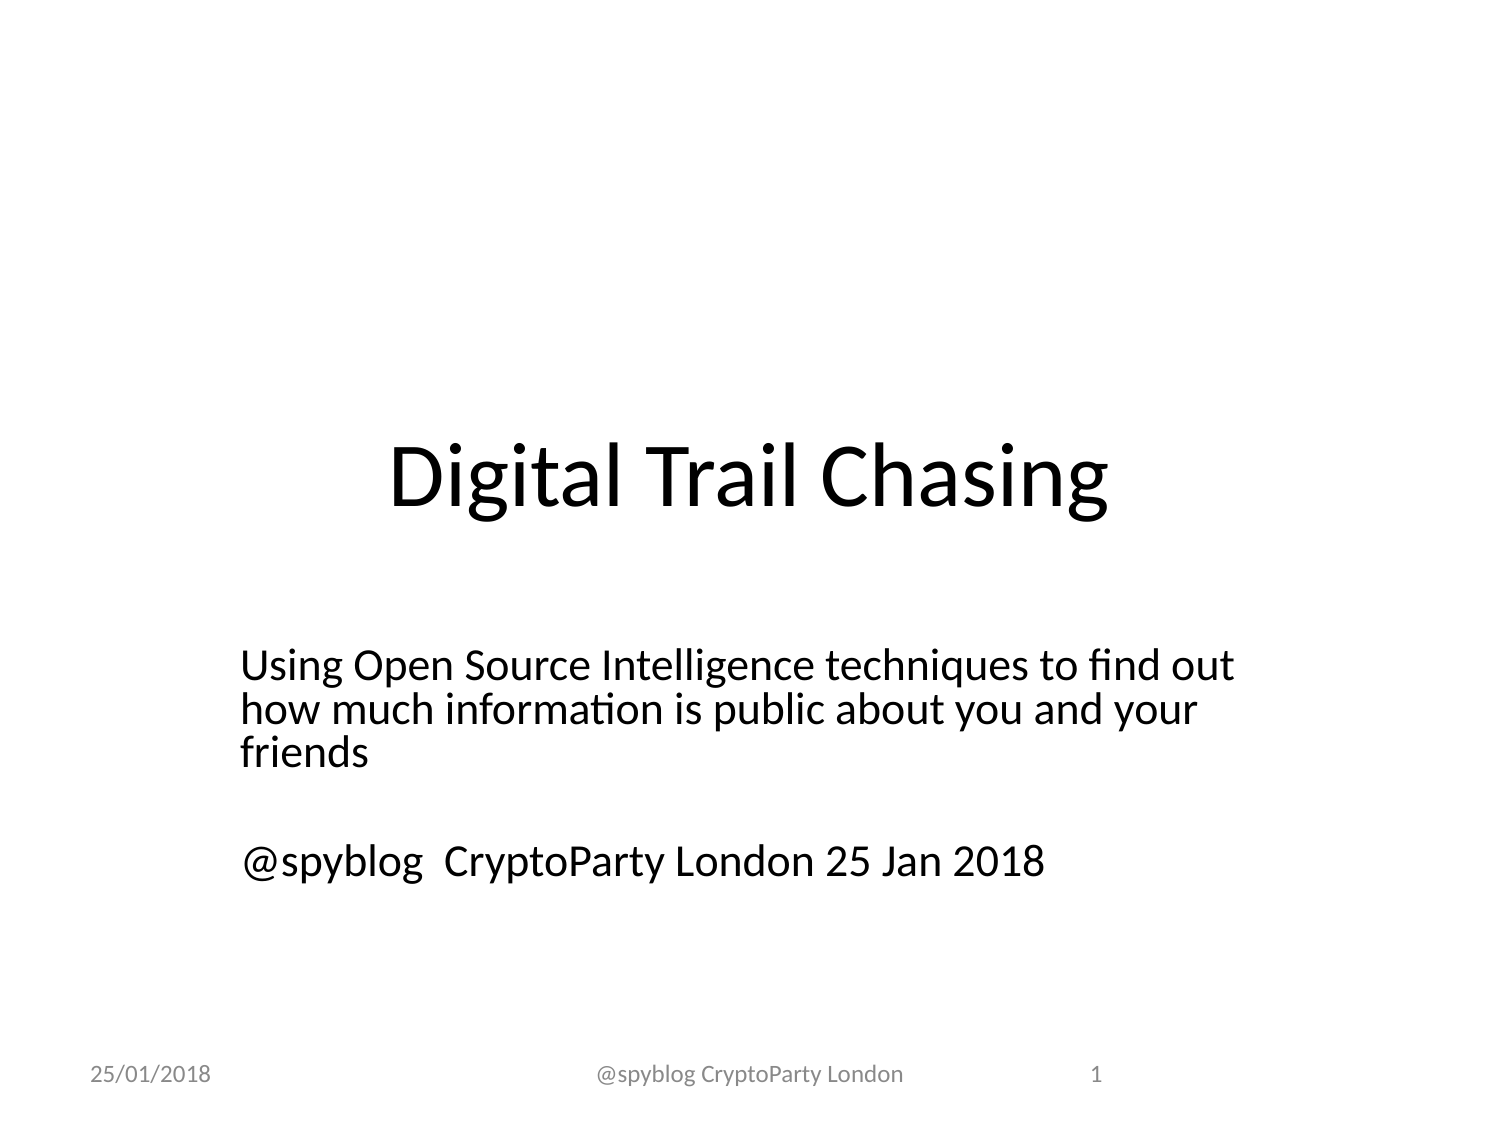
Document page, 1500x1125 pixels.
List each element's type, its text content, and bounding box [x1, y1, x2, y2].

text_box 25/01/2018 [75, 1042, 426, 1103]
subtitle Using Open Source Intelligence techniques to find out how much information is public about you and your friends @spyblog CryptoParty London 25 Jan 2018 [225, 637, 1276, 925]
text_box @spyblog CryptoParty London [512, 1042, 988, 1103]
text_box ‹#› [1074, 1042, 1426, 1103]
title Digital Trail Chasing [112, 349, 1388, 591]
